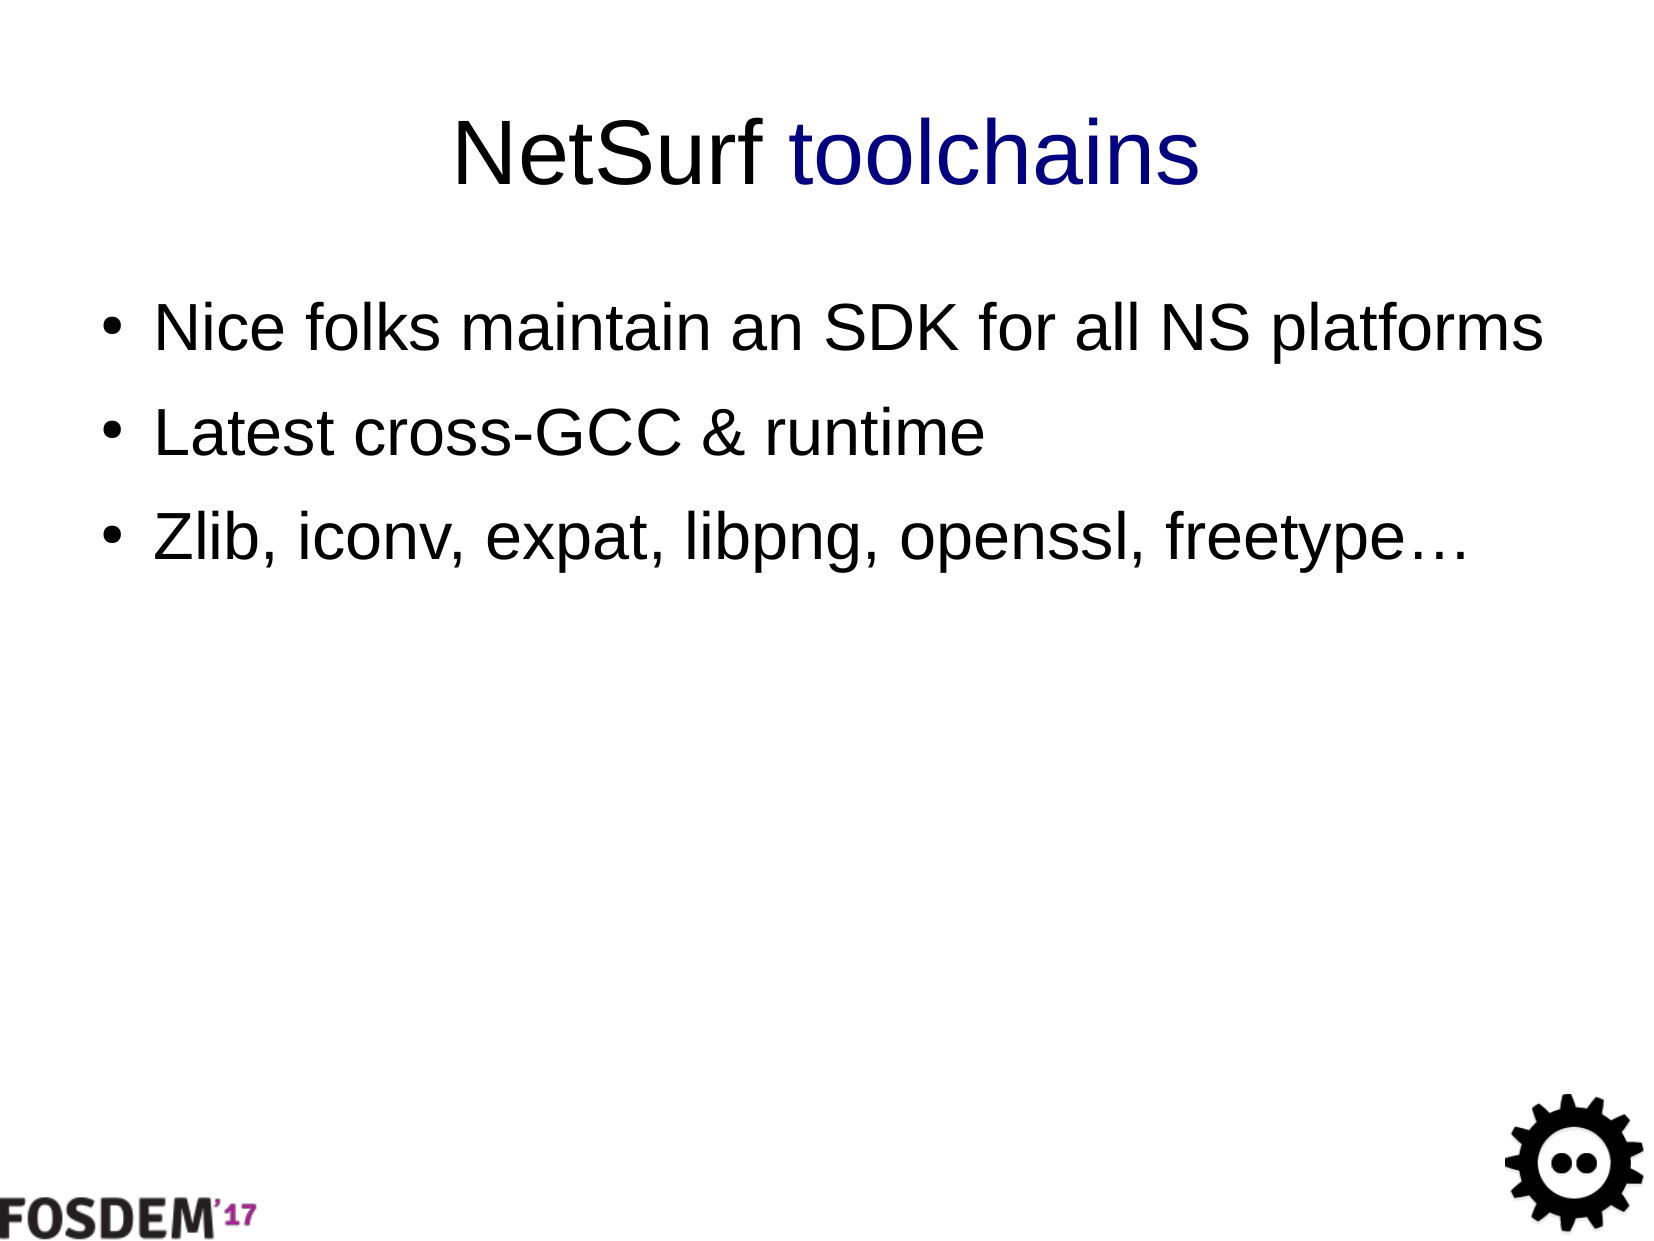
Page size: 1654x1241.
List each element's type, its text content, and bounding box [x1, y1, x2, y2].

title NetSurf toolchains [82, 49, 1571, 257]
picture [0, 1196, 258, 1241]
picture [1505, 1094, 1648, 1235]
list Nice folks maintain an SDK for all NS platforms Latest cross-GCC & runtime Zlib, iconv, expat, libpng, openssl, freetype… [82, 290, 1571, 1010]
